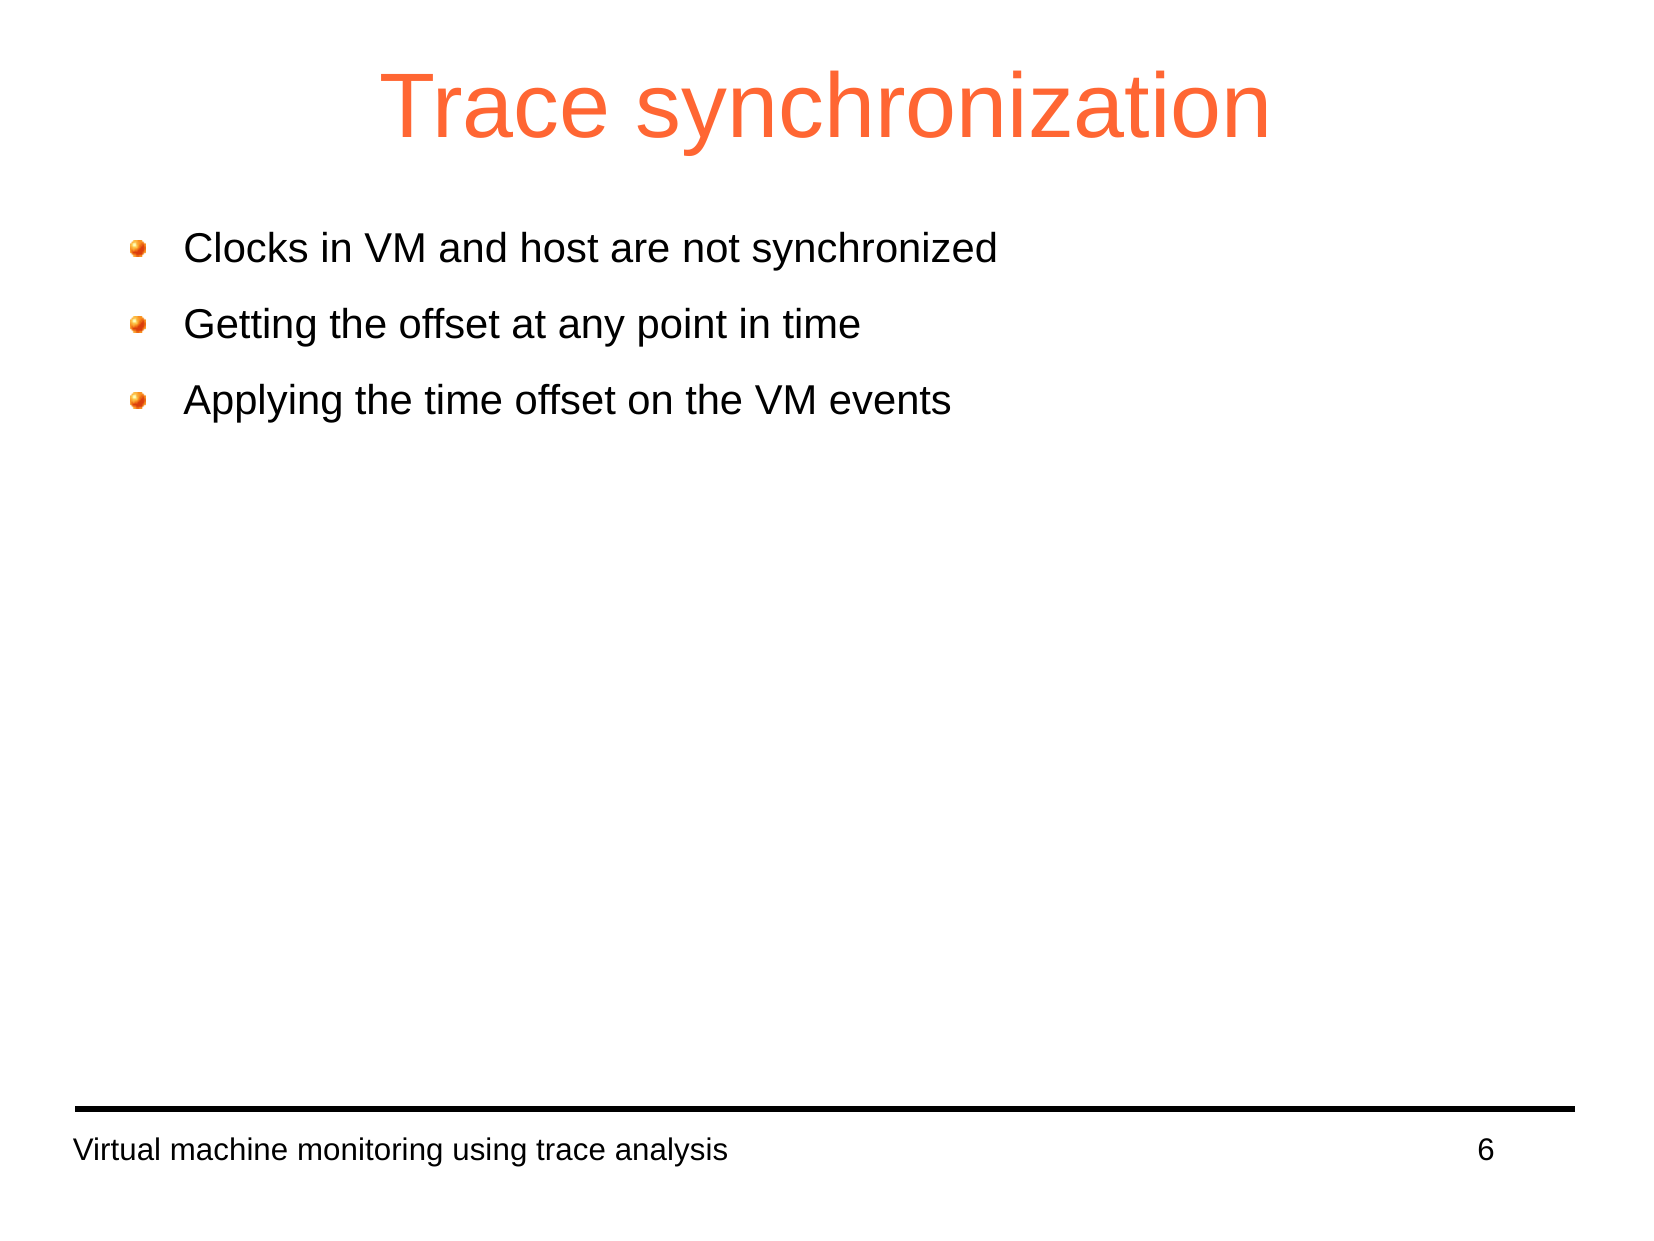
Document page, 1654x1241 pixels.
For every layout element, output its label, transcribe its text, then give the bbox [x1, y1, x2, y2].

list Clocks in VM and host are not synchronized Getting the offset at any point in time Applying the time offset on the VM events [112, 225, 1576, 1051]
title Trace synchronization [82, 2, 1571, 210]
